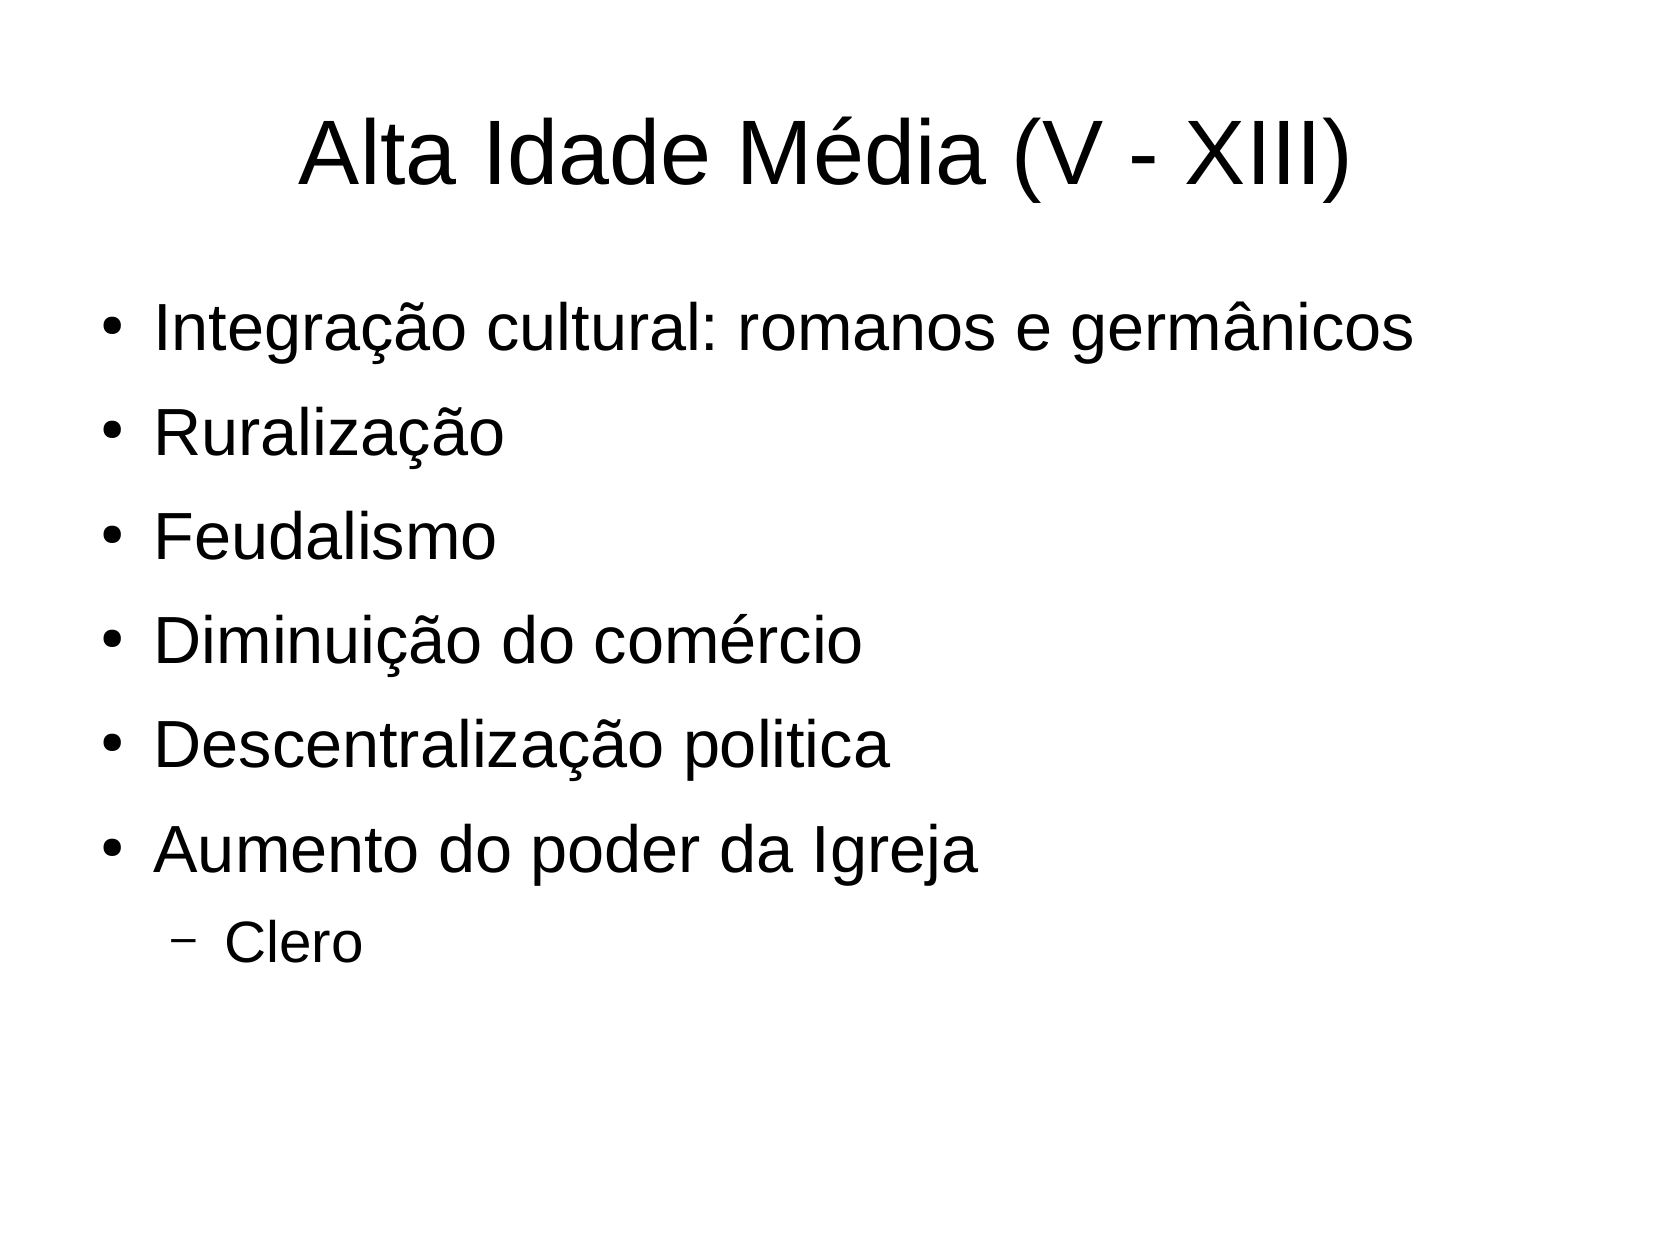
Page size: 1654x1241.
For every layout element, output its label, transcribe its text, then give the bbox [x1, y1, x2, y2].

list Integração cultural: romanos e germânicos Ruralização Feudalismo Diminuição do comércio Descentralização politica Aumento do poder da Igreja Clero [82, 290, 1571, 1010]
title Alta Idade Média (V - XIII) [82, 49, 1571, 257]
